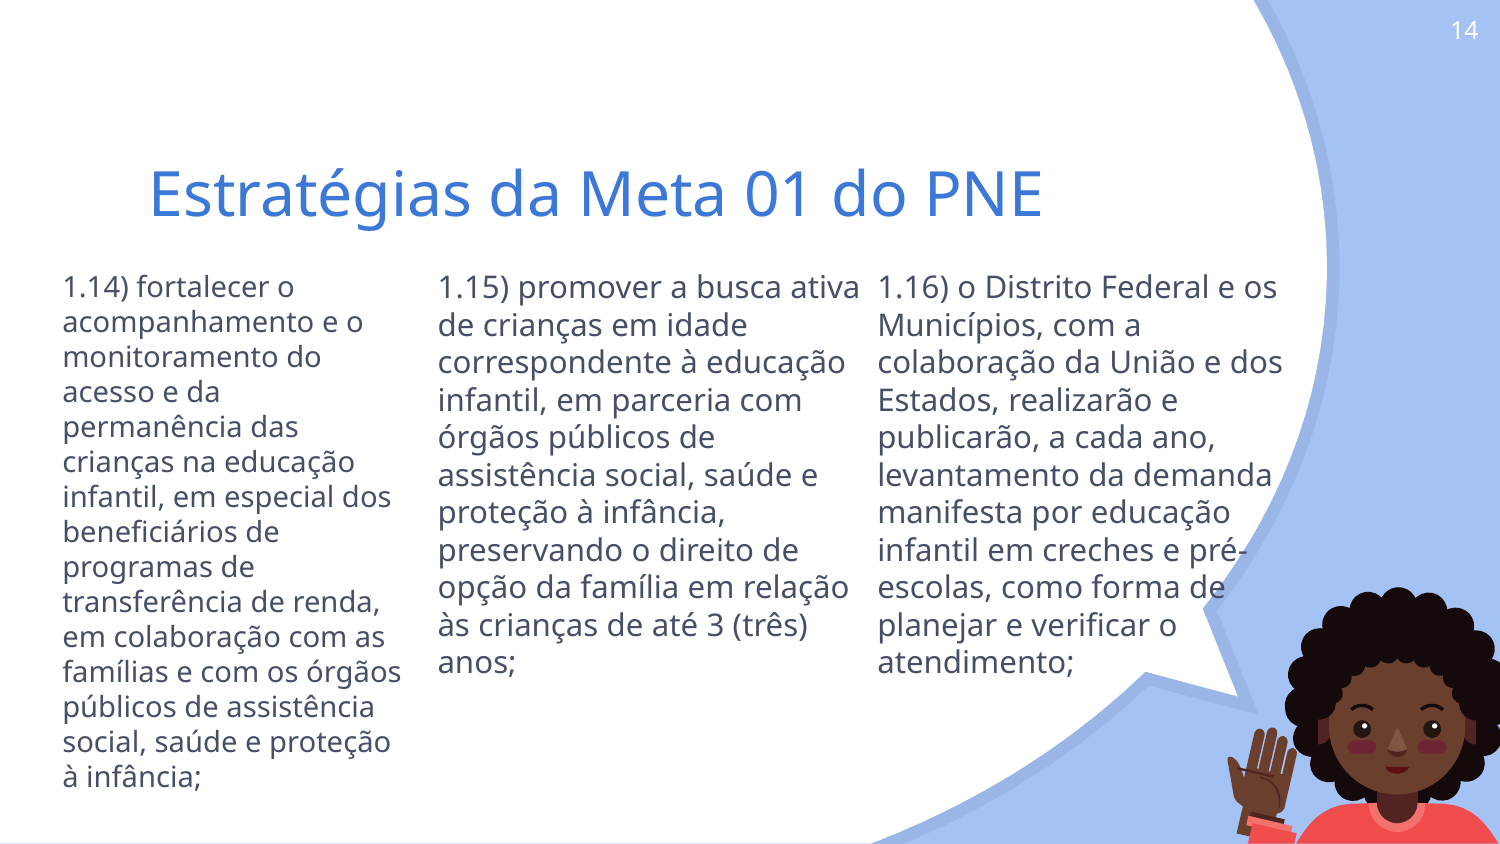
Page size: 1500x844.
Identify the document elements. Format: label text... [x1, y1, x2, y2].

list 1.15) promover a busca ativa de crianças em idade correspondente à educação infantil, em parceria com órgãos públicos de assistência social, saúde e proteção à infância, preservando o direito de opção da família em relação às crianças de até 3 (três) anos; [422, 252, 862, 721]
list 1.16) o Distrito Federal e os Municípios, com a colaboração da União e dos Estados, realizarão e publicarão, a cada ano, levantamento da demanda manifesta por educação infantil em creches e pré-escolas, como forma de planejar e verificar o atendimento; [862, 252, 1320, 721]
list 1.14) fortalecer o acompanhamento e o monitoramento do acesso e da permanência das crianças na educação infantil, em especial dos beneficiários de programas de transferência de renda, em colaboração com as famílias e com os órgãos públicos de assistência social, saúde e proteção à infância; [47, 253, 423, 722]
title Estratégias da Meta 01 do PNE [107, 121, 1087, 244]
slide_number <número> [1403, 0, 1494, 65]
text_box [1227, 587, 1500, 844]
